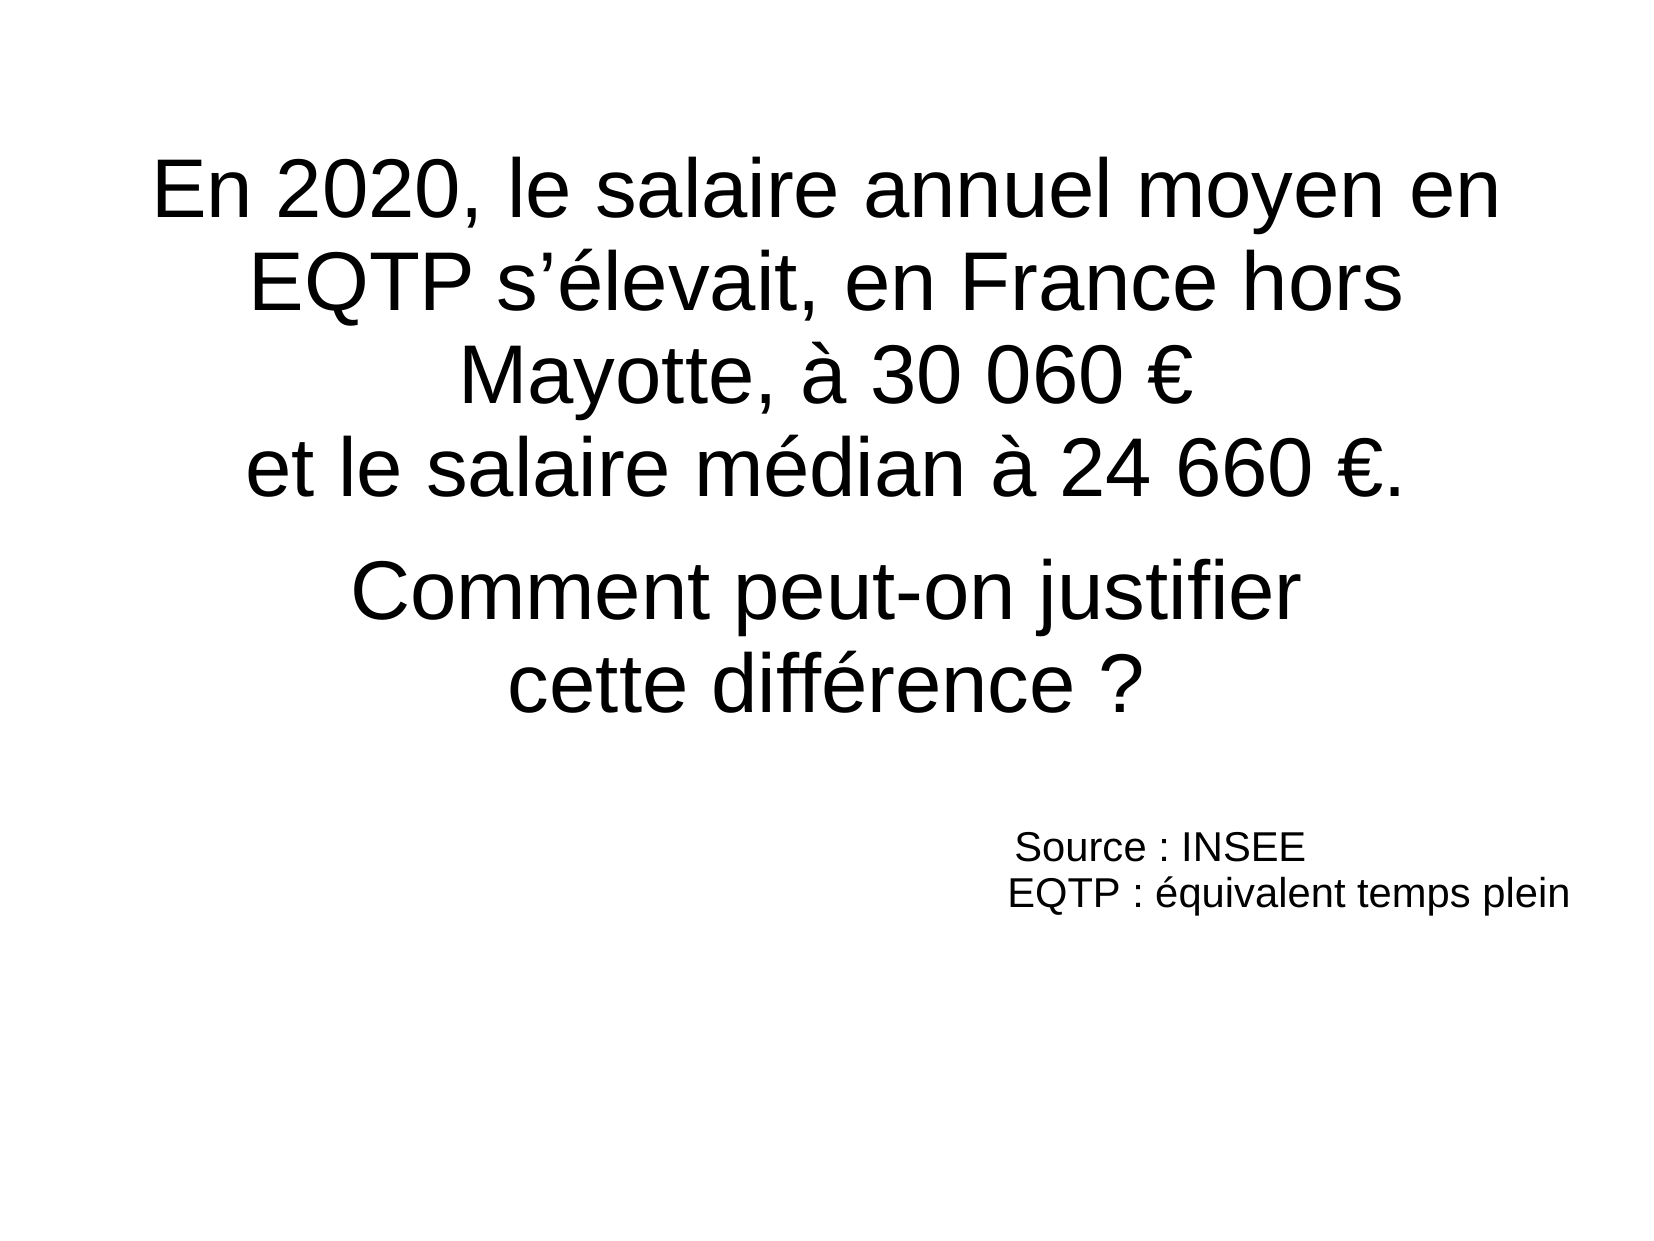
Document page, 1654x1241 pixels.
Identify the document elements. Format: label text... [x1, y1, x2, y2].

subtitle En 2020, le salaire annuel moyen en EQTP s’élevait, en France hors Mayotte, à 30 060 € et le salaire médian à 24 660 €. Comment peut-on justifier cette différence ? Source : INSEE EQTP : équivalent temps plein [82, 49, 1571, 1010]
